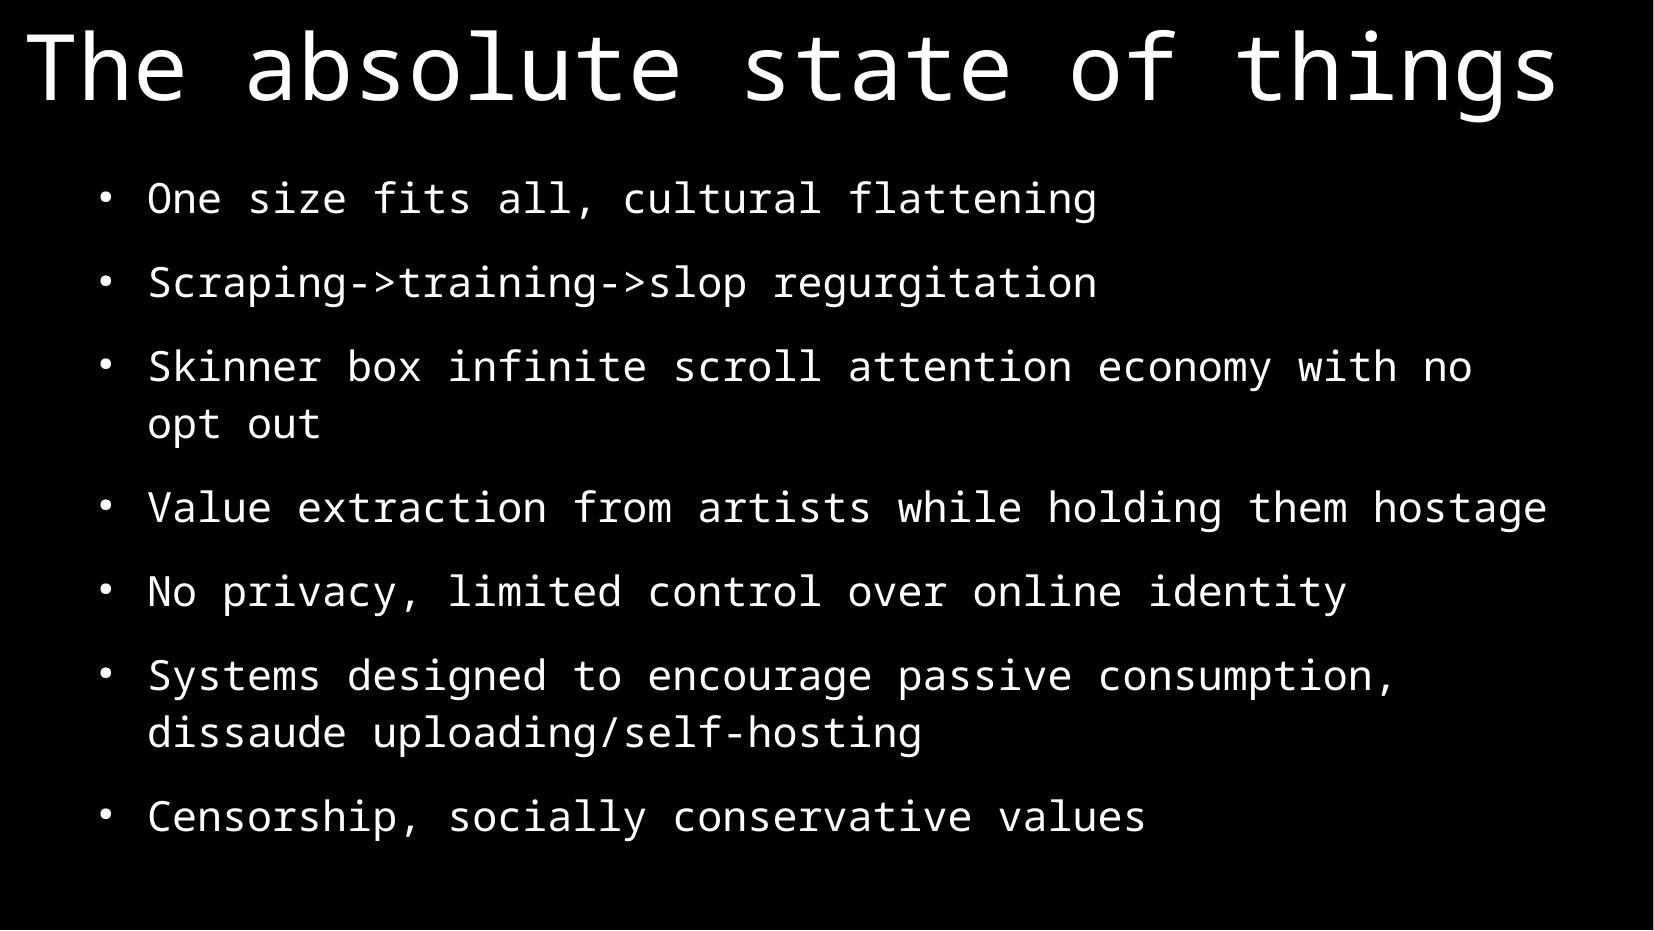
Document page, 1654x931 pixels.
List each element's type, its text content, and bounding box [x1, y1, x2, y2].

title The absolute state of things [23, 11, 1589, 119]
list One size fits all, cultural flattening Scraping->training->slop regurgitation Skinner box infinite scroll attention economy with no opt out Value extraction from artists while holding them hostage No privacy, limited control over online identity Systems designed to encourage passive consumption, dissaude uploading/self-hosting Censorship, socially conservative values [82, 169, 1571, 886]
